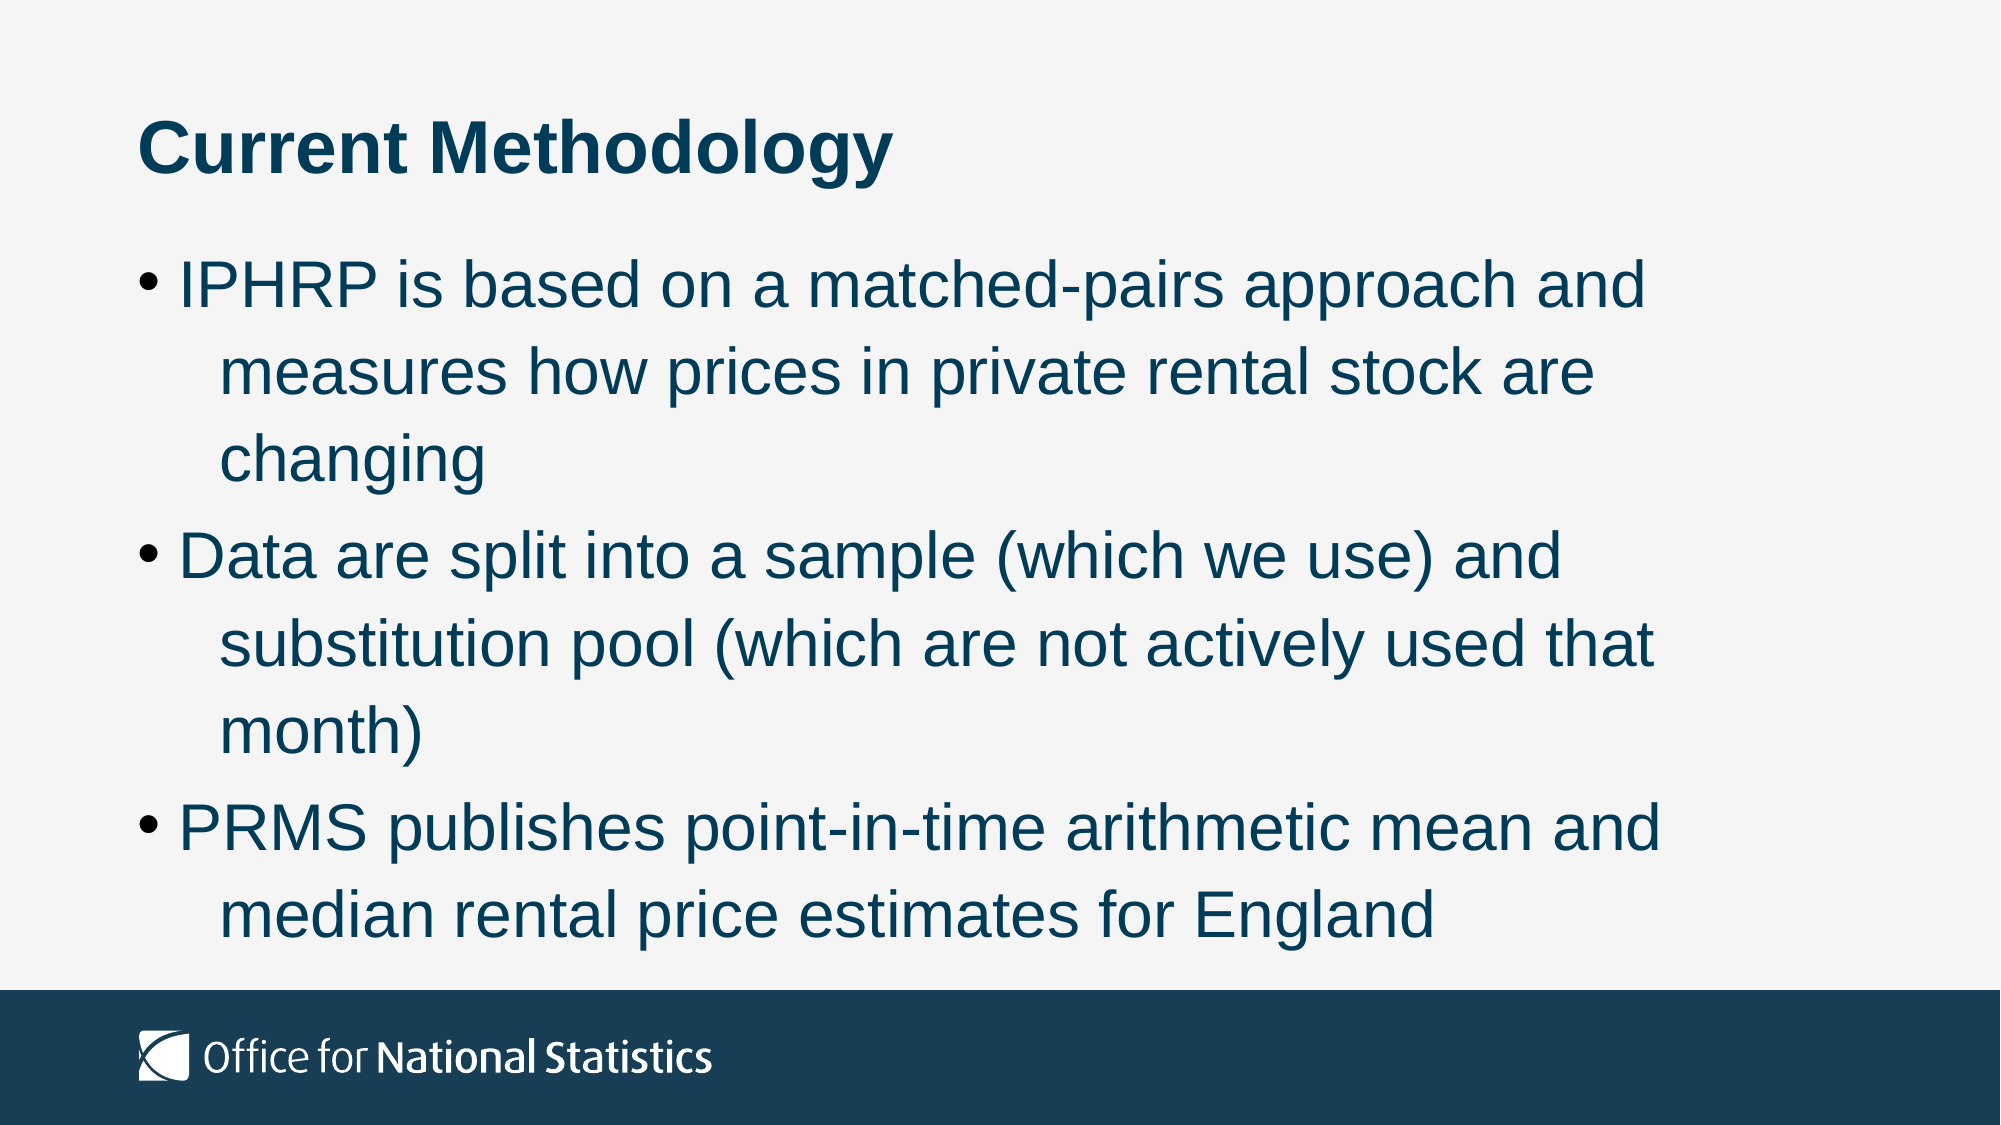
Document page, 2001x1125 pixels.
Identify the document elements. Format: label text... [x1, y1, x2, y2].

title Current Methodology [137, 105, 1863, 192]
list IPHRP is based on a matched-pairs approach and measures how prices in private rental stock are changing Data are split into a sample (which we use) and substitution pool (which are not actively used that month) PRMS publishes point-in-time arithmetic mean and median rental price estimates for England [137, 233, 1866, 781]
